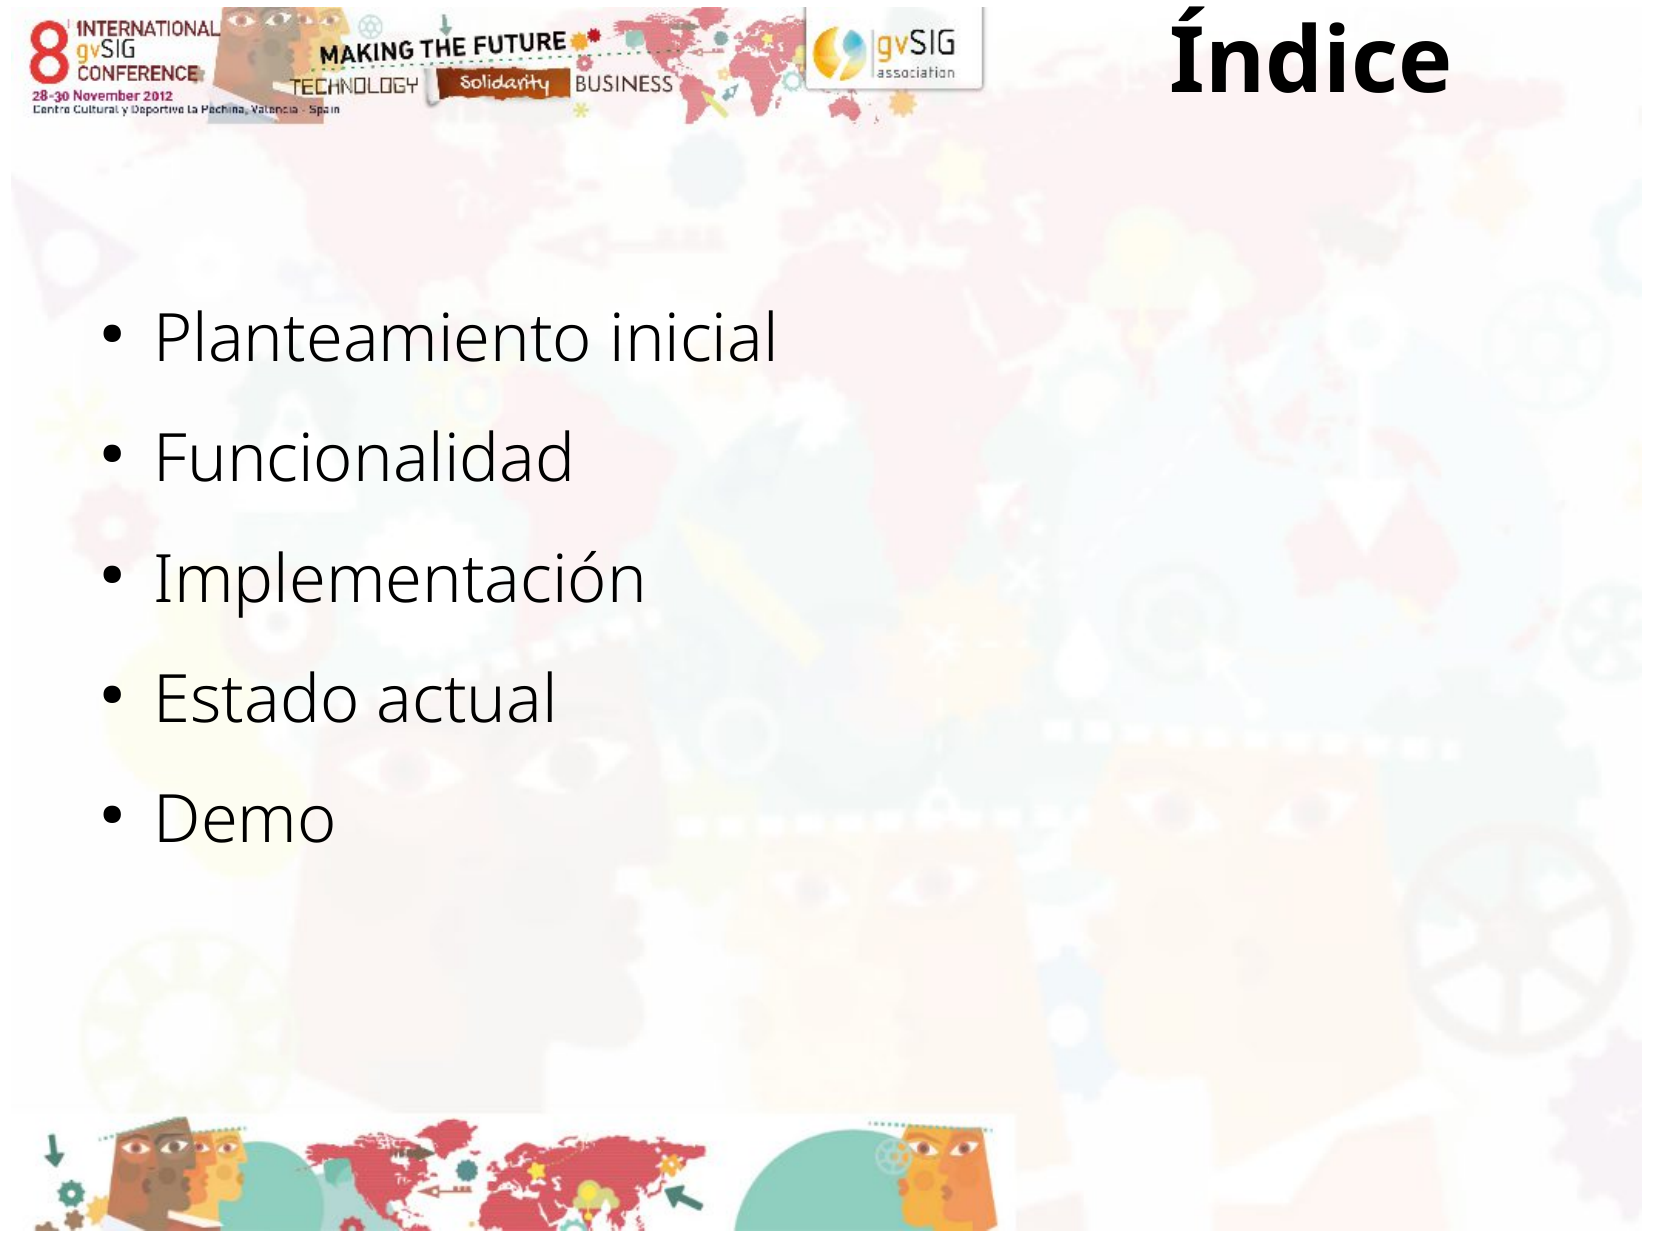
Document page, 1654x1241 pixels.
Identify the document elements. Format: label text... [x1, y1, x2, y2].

title Índice [992, 0, 1630, 119]
list Planteamiento inicial Funcionalidad Implementación Estado actual Demo [82, 290, 1538, 1010]
picture [11, 7, 1642, 1231]
